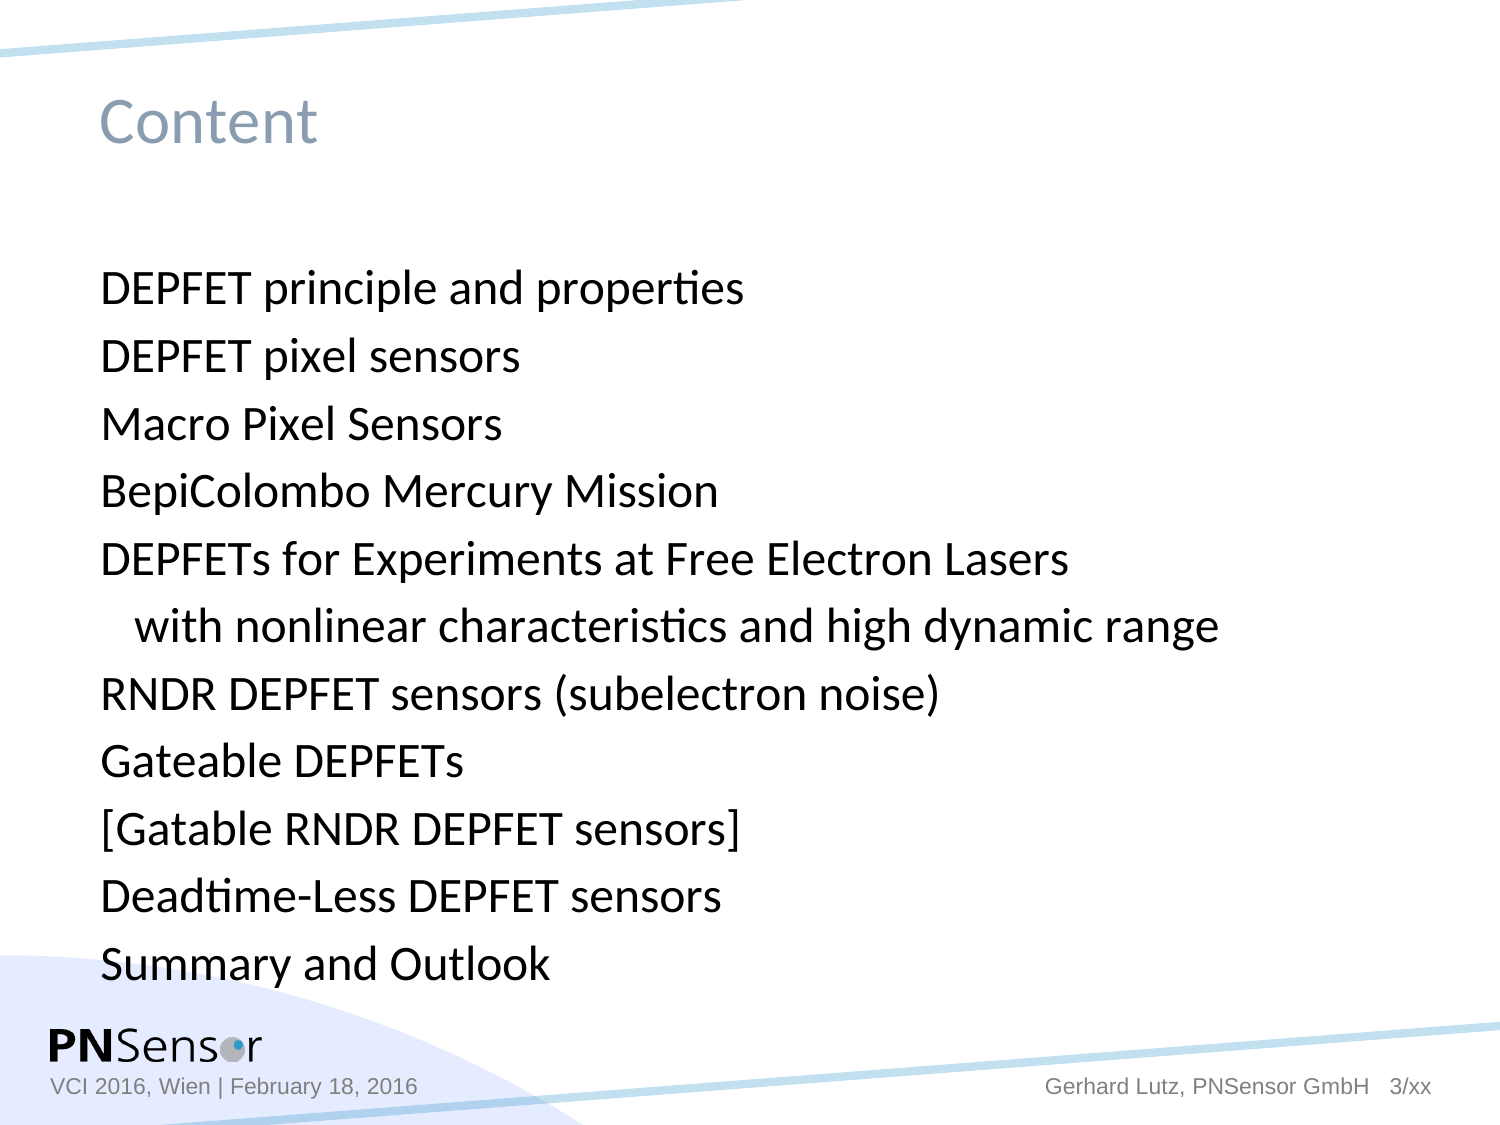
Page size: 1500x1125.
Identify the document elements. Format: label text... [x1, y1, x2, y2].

list DEPFET principle and properties DEPFET pixel sensors Macro Pixel Sensors BepiColombo Mercury Mission DEPFETs for Experiments at Free Electron Lasers with nonlinear characteristics and high dynamic range RNDR DEPFET sensors (subelectron noise) Gateable DEPFETs [Gatable RNDR DEPFET sensors] Deadtime-Less DEPFET sensors Summary and Outlook [100, 255, 1426, 998]
title Content [99, 76, 1426, 265]
